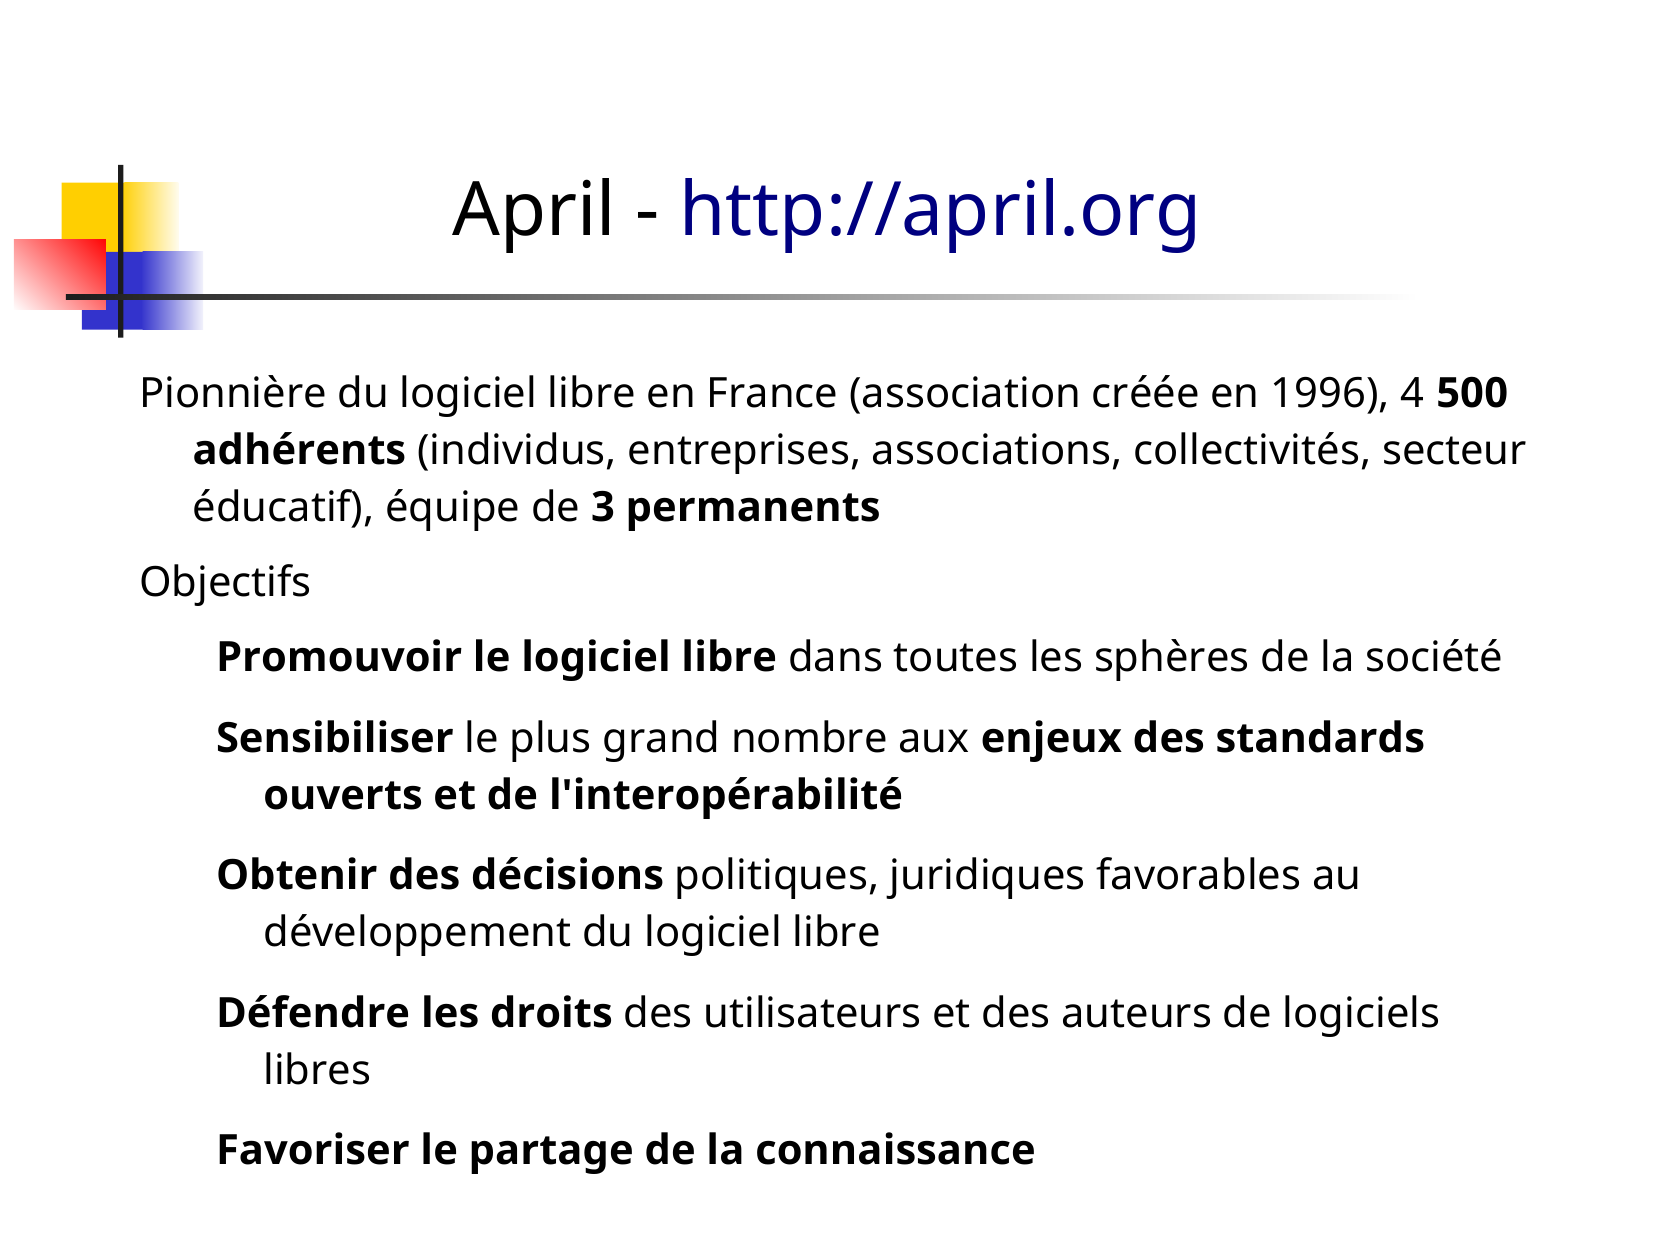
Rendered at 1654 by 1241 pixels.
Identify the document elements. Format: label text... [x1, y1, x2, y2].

title April - http://april.org [121, 102, 1534, 311]
list Pionnière du logiciel libre en France (association créée en 1996), 4 500 adhérents (individus, entreprises, associations, collectivités, secteur éducatif), équipe de 3 permanents Objectifs Promouvoir le logiciel libre dans toutes les sphères de la société Sensibiliser le plus grand nombre aux enjeux des standards ouverts et de l'interopérabilité Obtenir des décisions politiques, juridiques favorables au développement du logiciel libre Défendre les droits des utilisateurs et des auteurs de logiciels libres Favoriser le partage de la connaissance [121, 362, 1534, 1153]
